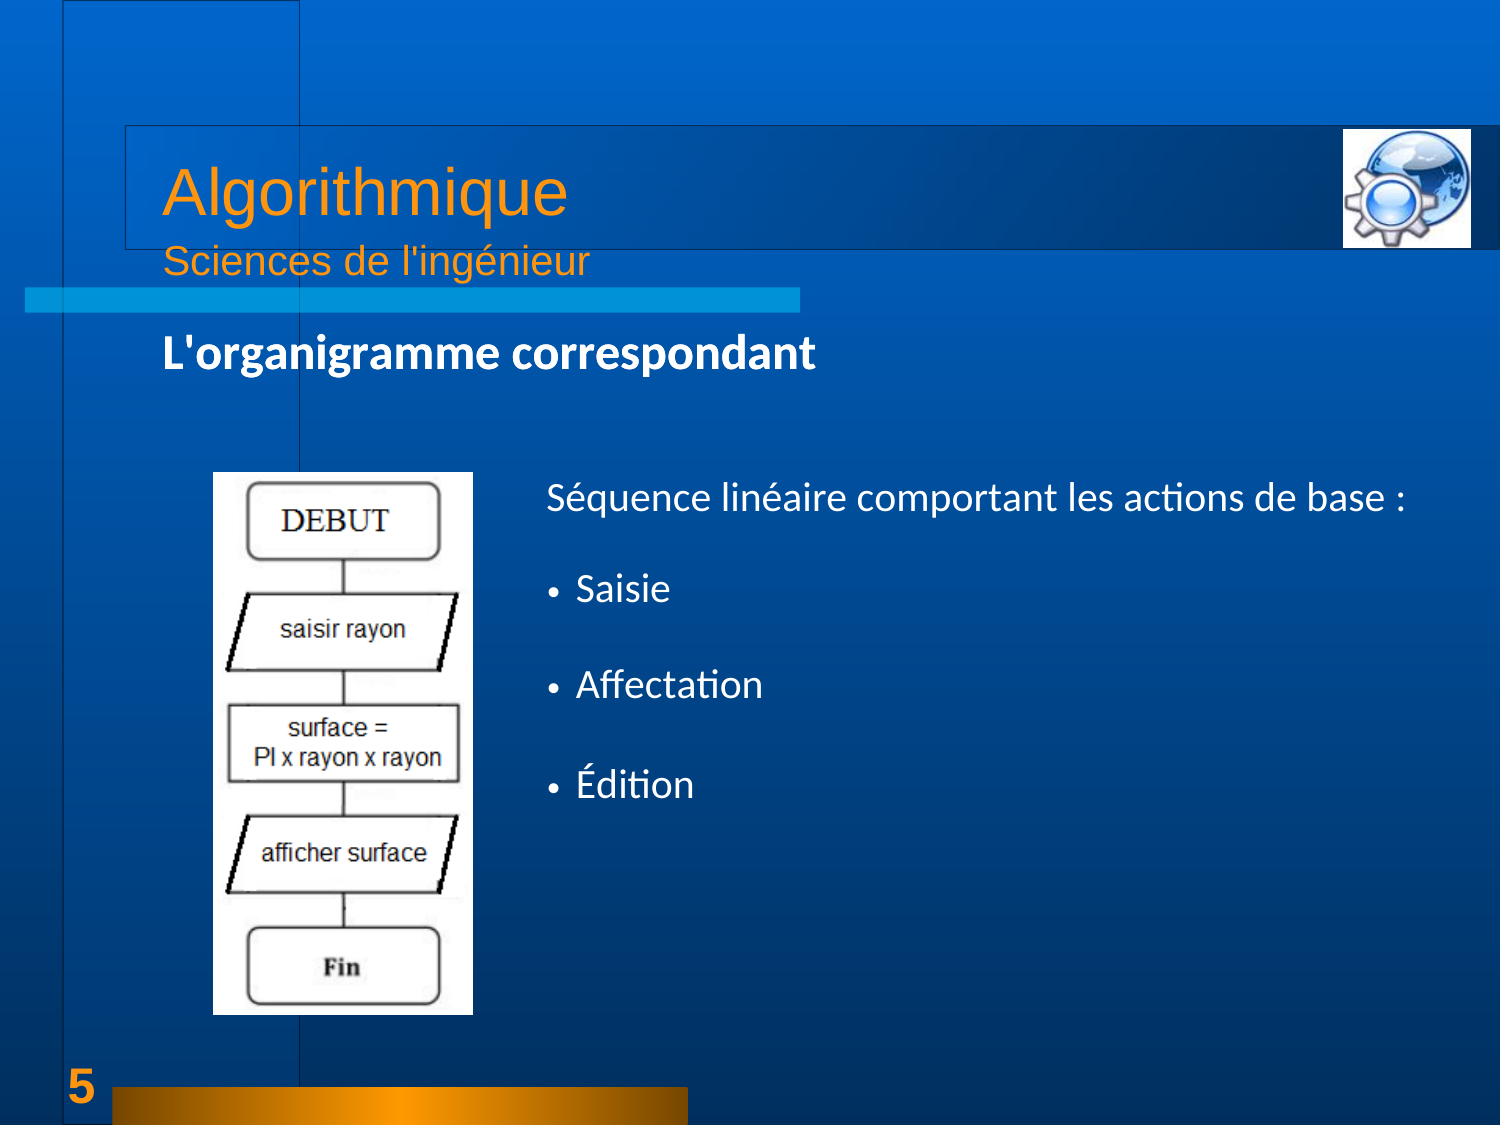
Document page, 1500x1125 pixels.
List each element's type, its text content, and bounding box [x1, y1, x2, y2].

picture [213, 472, 473, 1015]
text_box Séquence linéaire comportant les actions de base : Saisie Affectation Édition [531, 472, 1447, 936]
picture [1343, 129, 1471, 248]
text_box L'organigramme correspondant [147, 324, 1418, 544]
